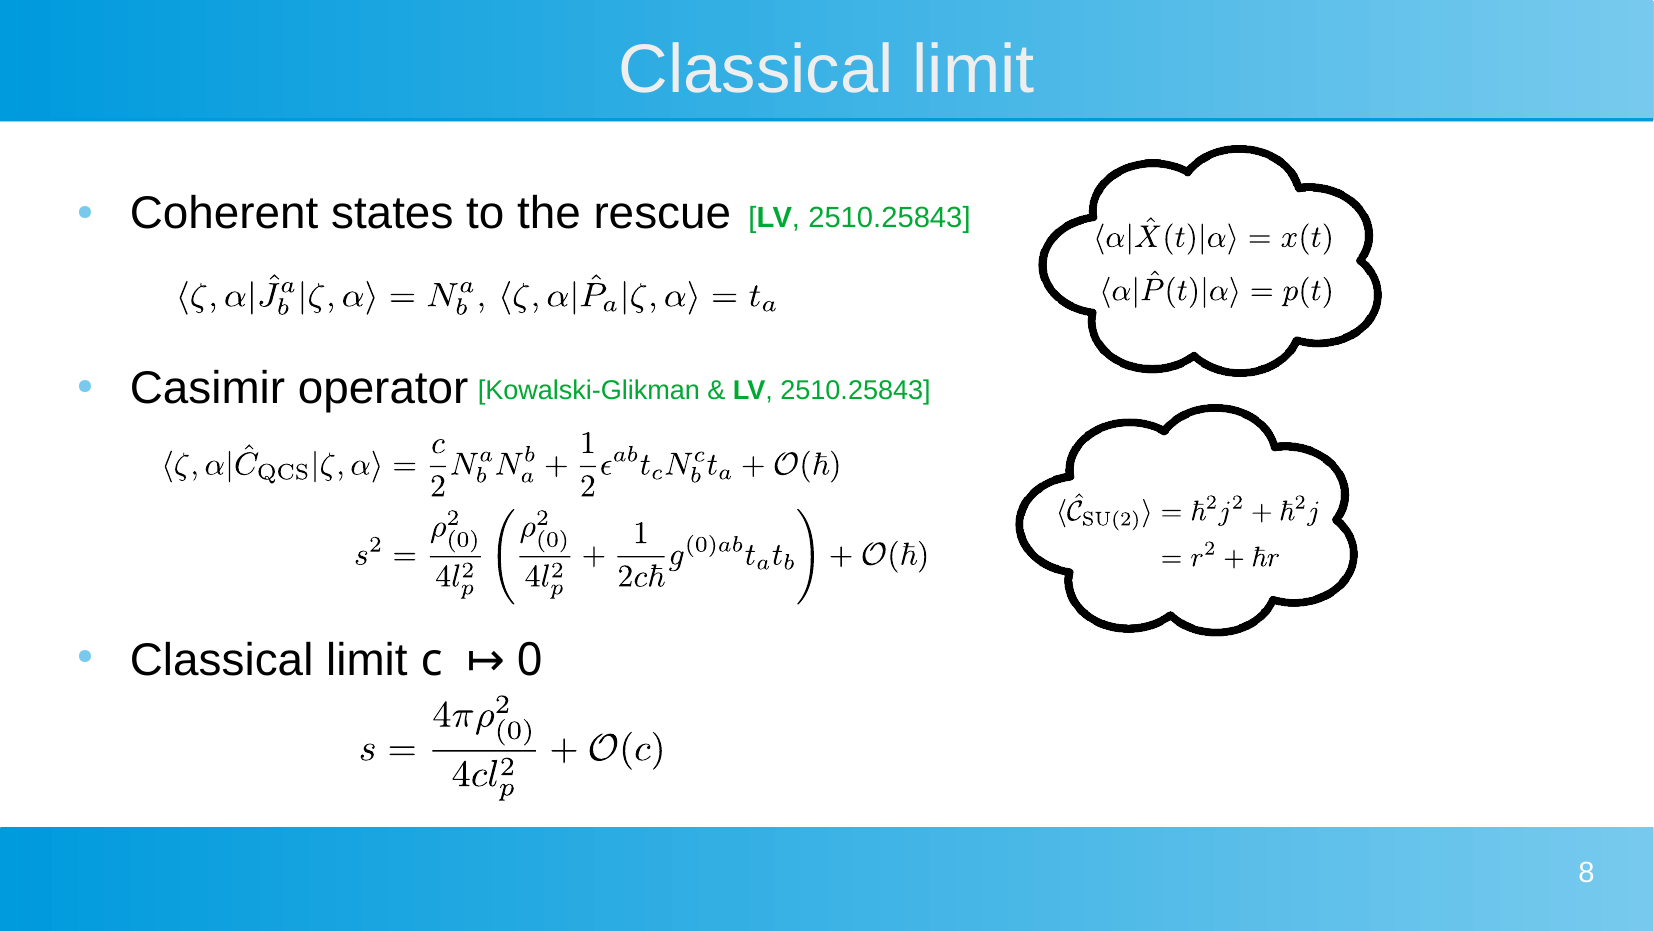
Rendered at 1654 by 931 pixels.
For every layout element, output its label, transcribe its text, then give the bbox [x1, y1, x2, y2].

title Classical limit [59, 29, 1595, 108]
picture [357, 694, 664, 803]
text_box [LV, 2510.25843] [733, 193, 986, 242]
picture [161, 431, 927, 605]
picture [175, 274, 776, 315]
text_box [Kowalski-Glikman & LV, 2510.25843] [463, 367, 946, 413]
picture [945, 144, 1382, 817]
list Coherent states to the rescue Casimir operator Classical limit c ↦ 0 [59, 187, 826, 779]
